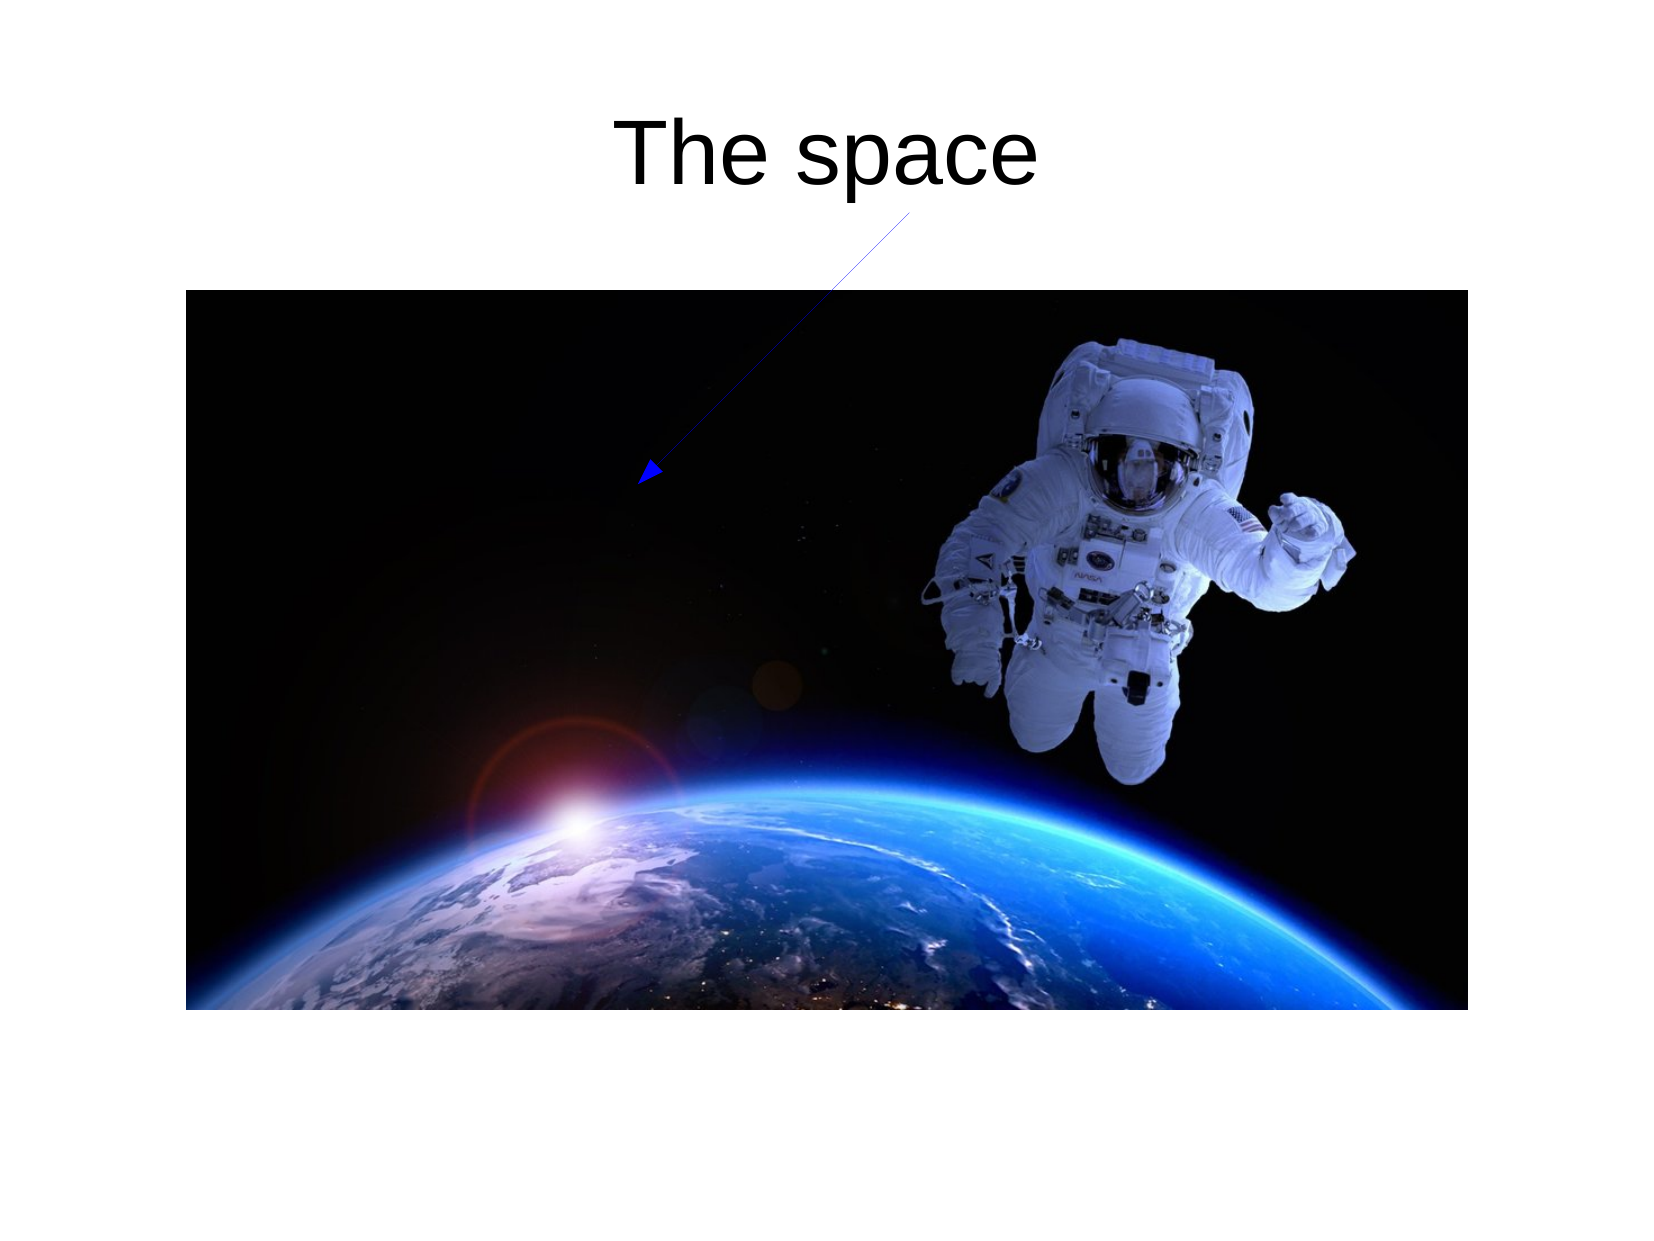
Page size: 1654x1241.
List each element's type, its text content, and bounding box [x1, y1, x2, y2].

picture [186, 290, 1468, 1010]
title The space [82, 49, 1571, 257]
